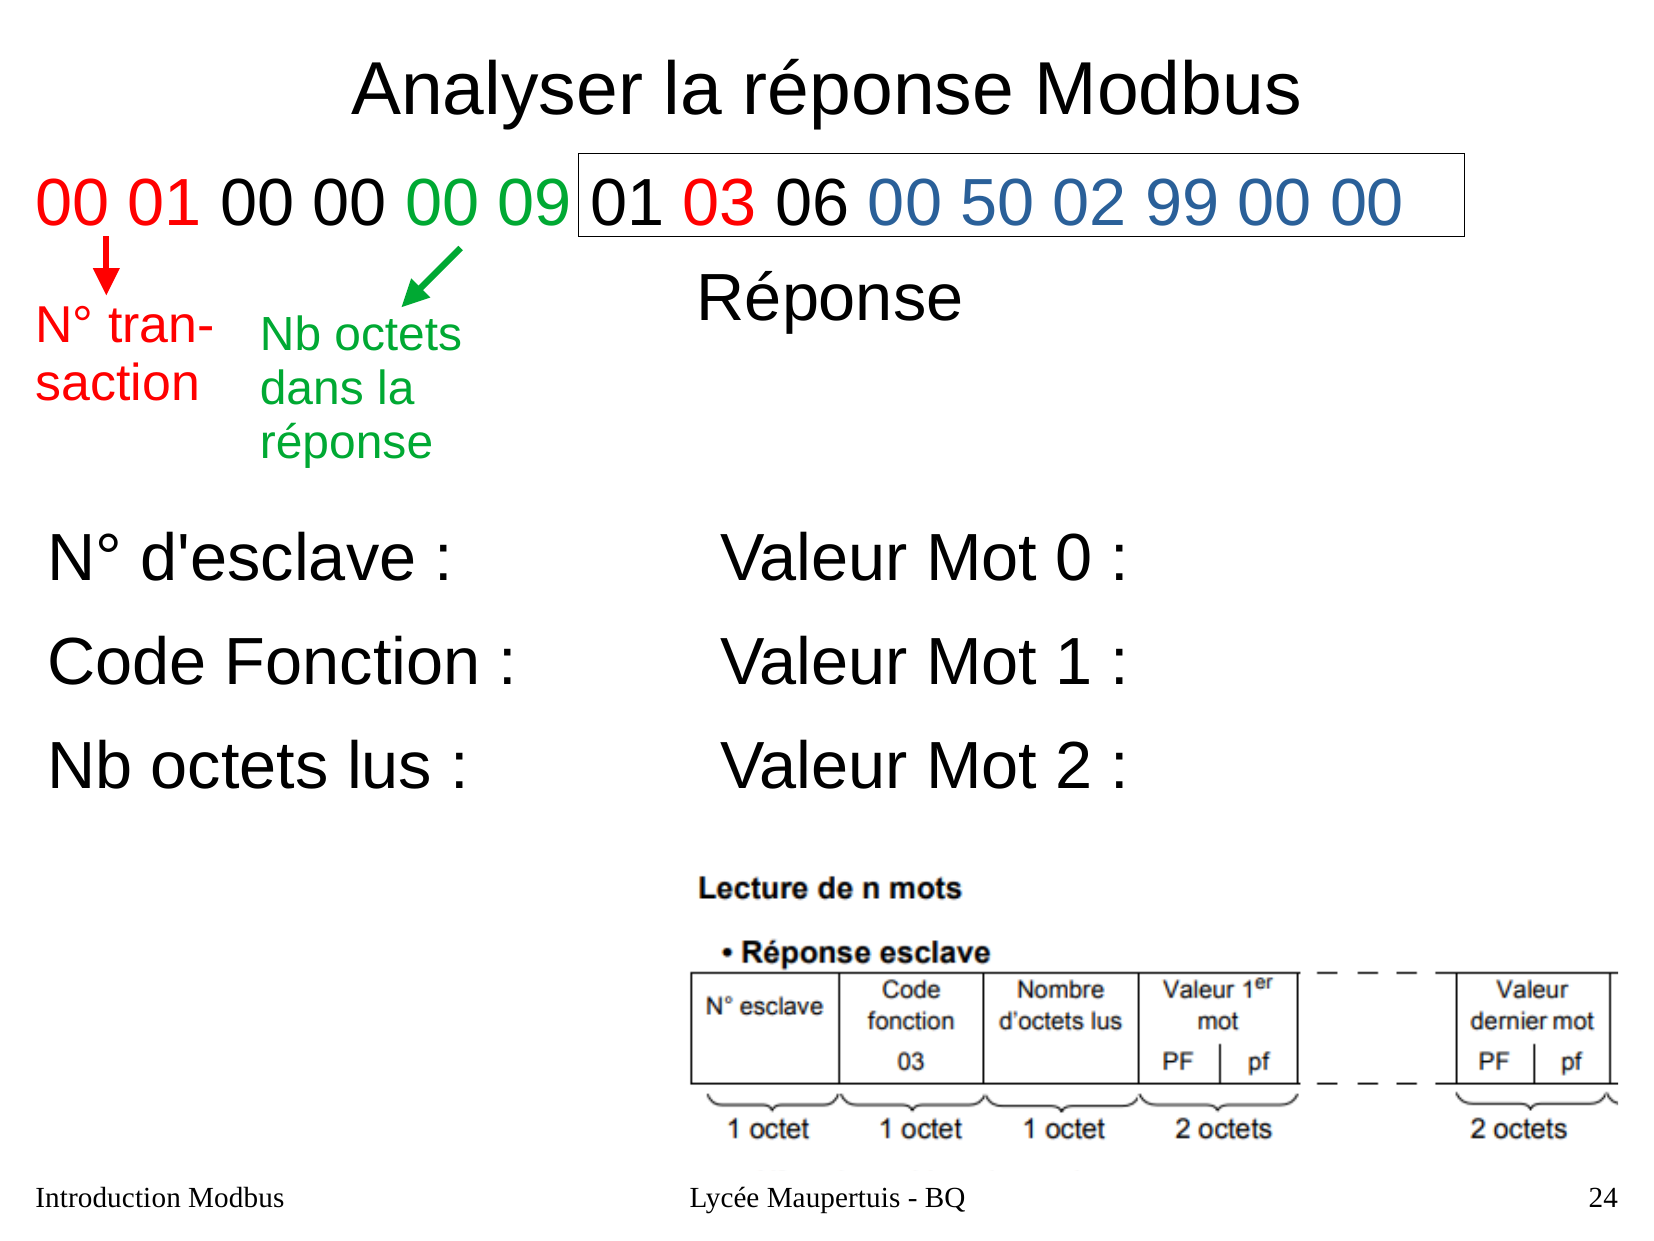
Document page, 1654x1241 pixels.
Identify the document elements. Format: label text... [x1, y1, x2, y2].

list Nb octets dans la réponse [259, 307, 497, 473]
list N° tran- saction [35, 295, 225, 414]
title Analyser la réponse Modbus [35, 35, 1619, 142]
list Valeur Mot 0 : Valeur Mot 1 : Valeur Mot 2 : [720, 519, 1394, 827]
list 00 01 00 00 00 09 01 03 06 00 50 02 99 00 00 [579, 165, 1464, 236]
list Réponse [696, 259, 981, 343]
list N° d'esclave : Code Fonction : Nb octets lus : [47, 519, 721, 863]
list 00 01 00 00 00 09 01 03 06 00 50 02 99 00 00 [35, 165, 1536, 272]
picture [652, 862, 1619, 1171]
